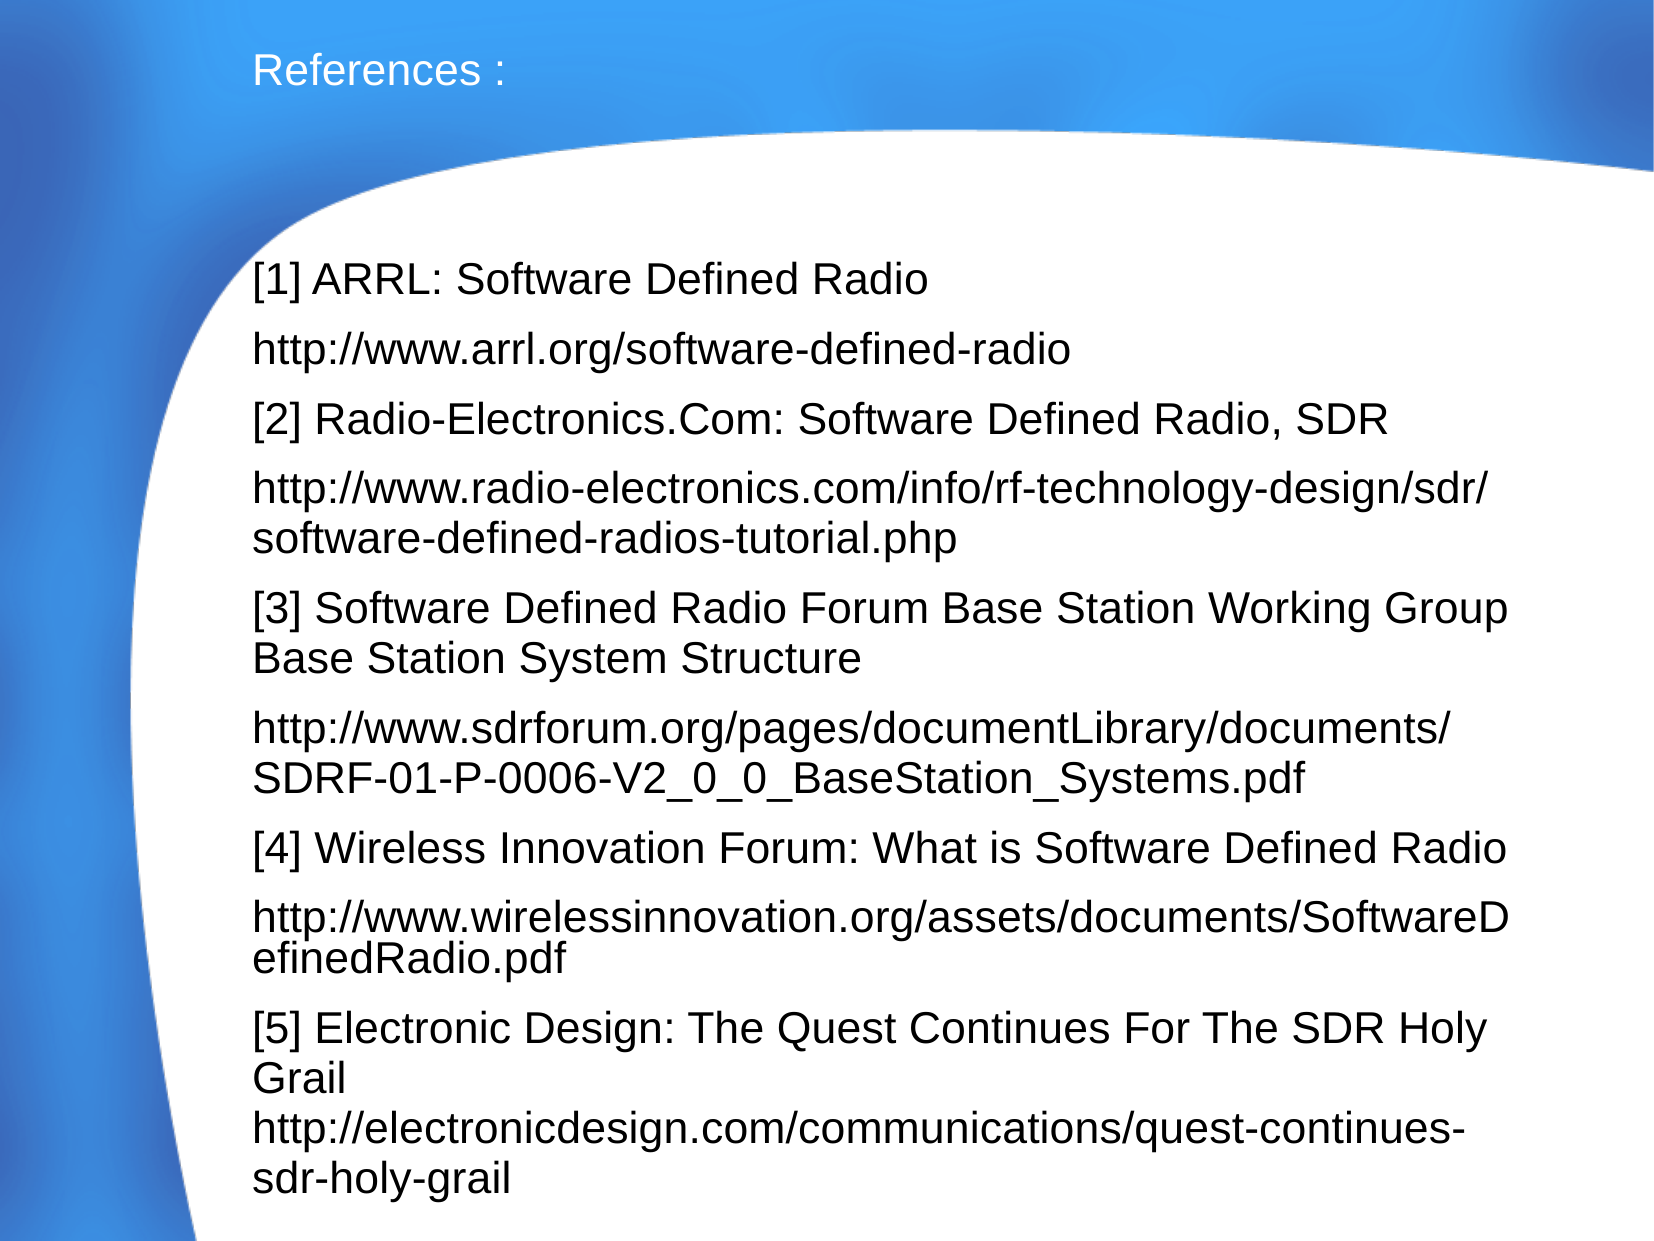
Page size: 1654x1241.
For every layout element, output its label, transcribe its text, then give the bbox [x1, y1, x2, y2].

list References : [1] ARRL: Software Defined Radio http://www.arrl.org/software-defined-radio [2] Radio-Electronics.Com: Software Defined Radio, SDR http://www.radio-electronics.com/info/rf-technology-design/sdr/software-defined-radios-tutorial.php [3] Software Defined Radio Forum Base Station Working Group Base Station System Structure http://www.sdrforum.org/pages/documentLibrary/documents/SDRF-01-P-0006-V2_0_0_BaseStation_Systems.pdf [4] Wireless Innovation Forum: What is Software Defined Radio http://www.wirelessinnovation.org/assets/documents/SoftwareDefinedRadio.pdf [5] Electronic Design: The Quest Continues For The SDR Holy Grail http://electronicdesign.com/communications/quest-continues-sdr-holy-grail [252, 45, 1535, 1171]
picture [0, 0, 1654, 1241]
